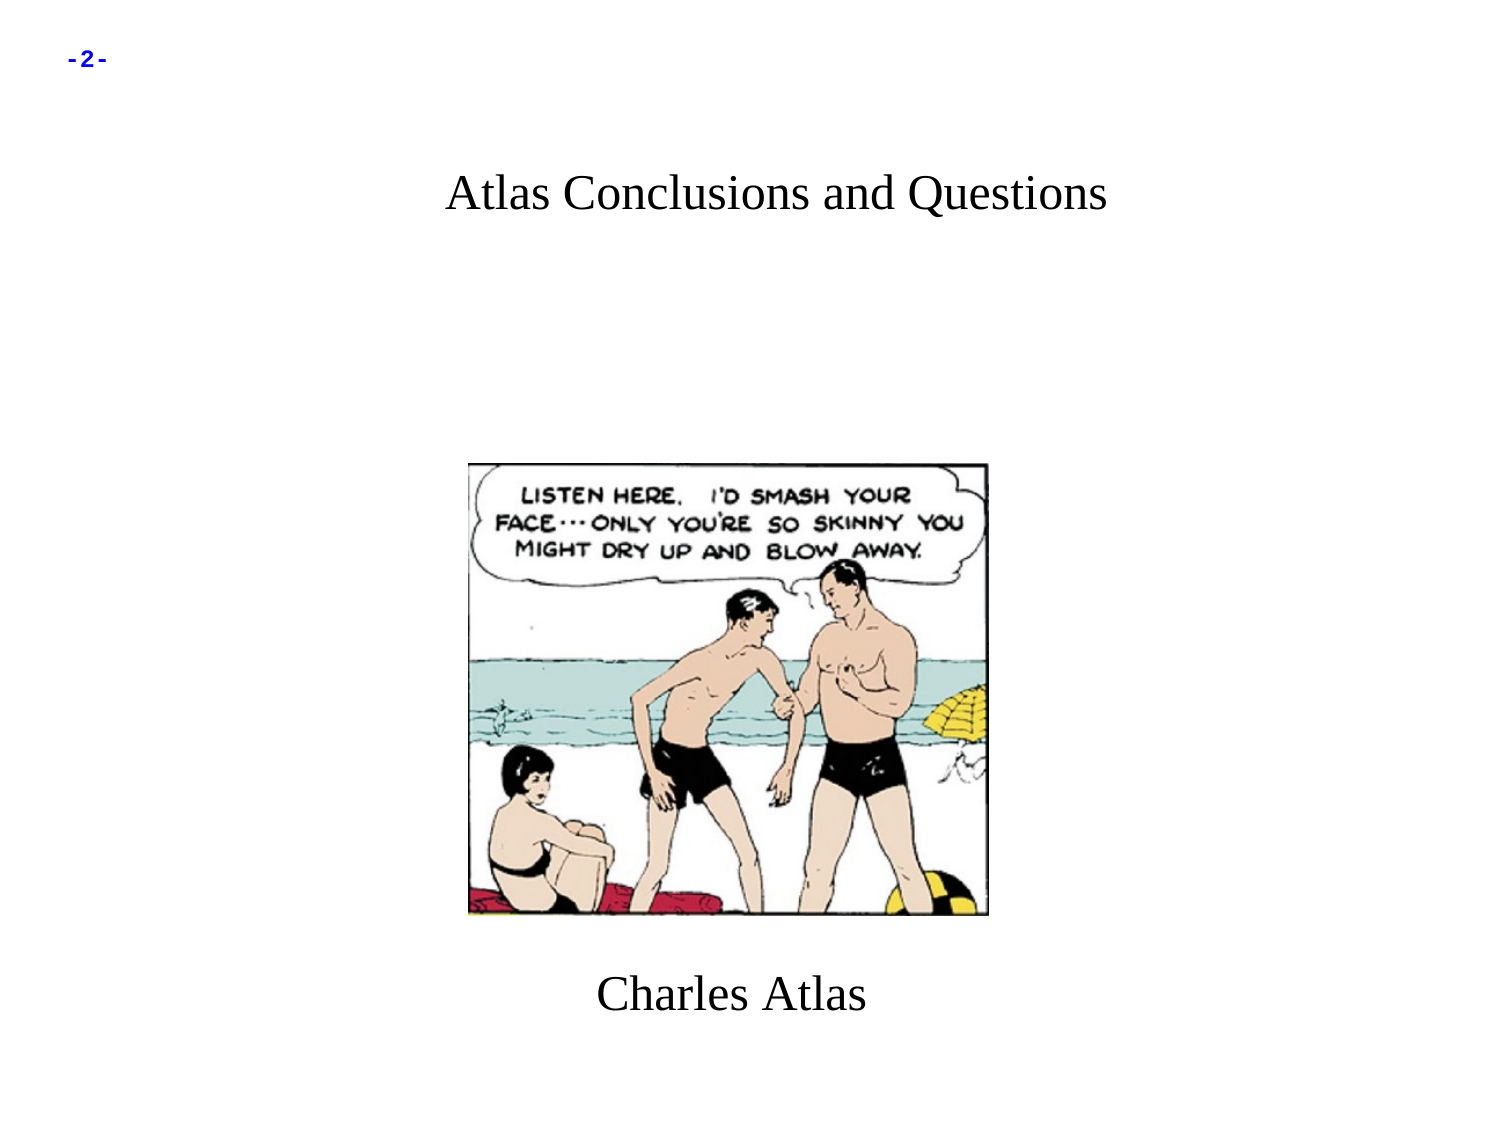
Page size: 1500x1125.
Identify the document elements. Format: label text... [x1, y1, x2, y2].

picture [468, 463, 989, 916]
text_box Atlas Conclusions and Questions [139, 139, 1415, 240]
text_box Charles Atlas [94, 940, 1370, 1041]
